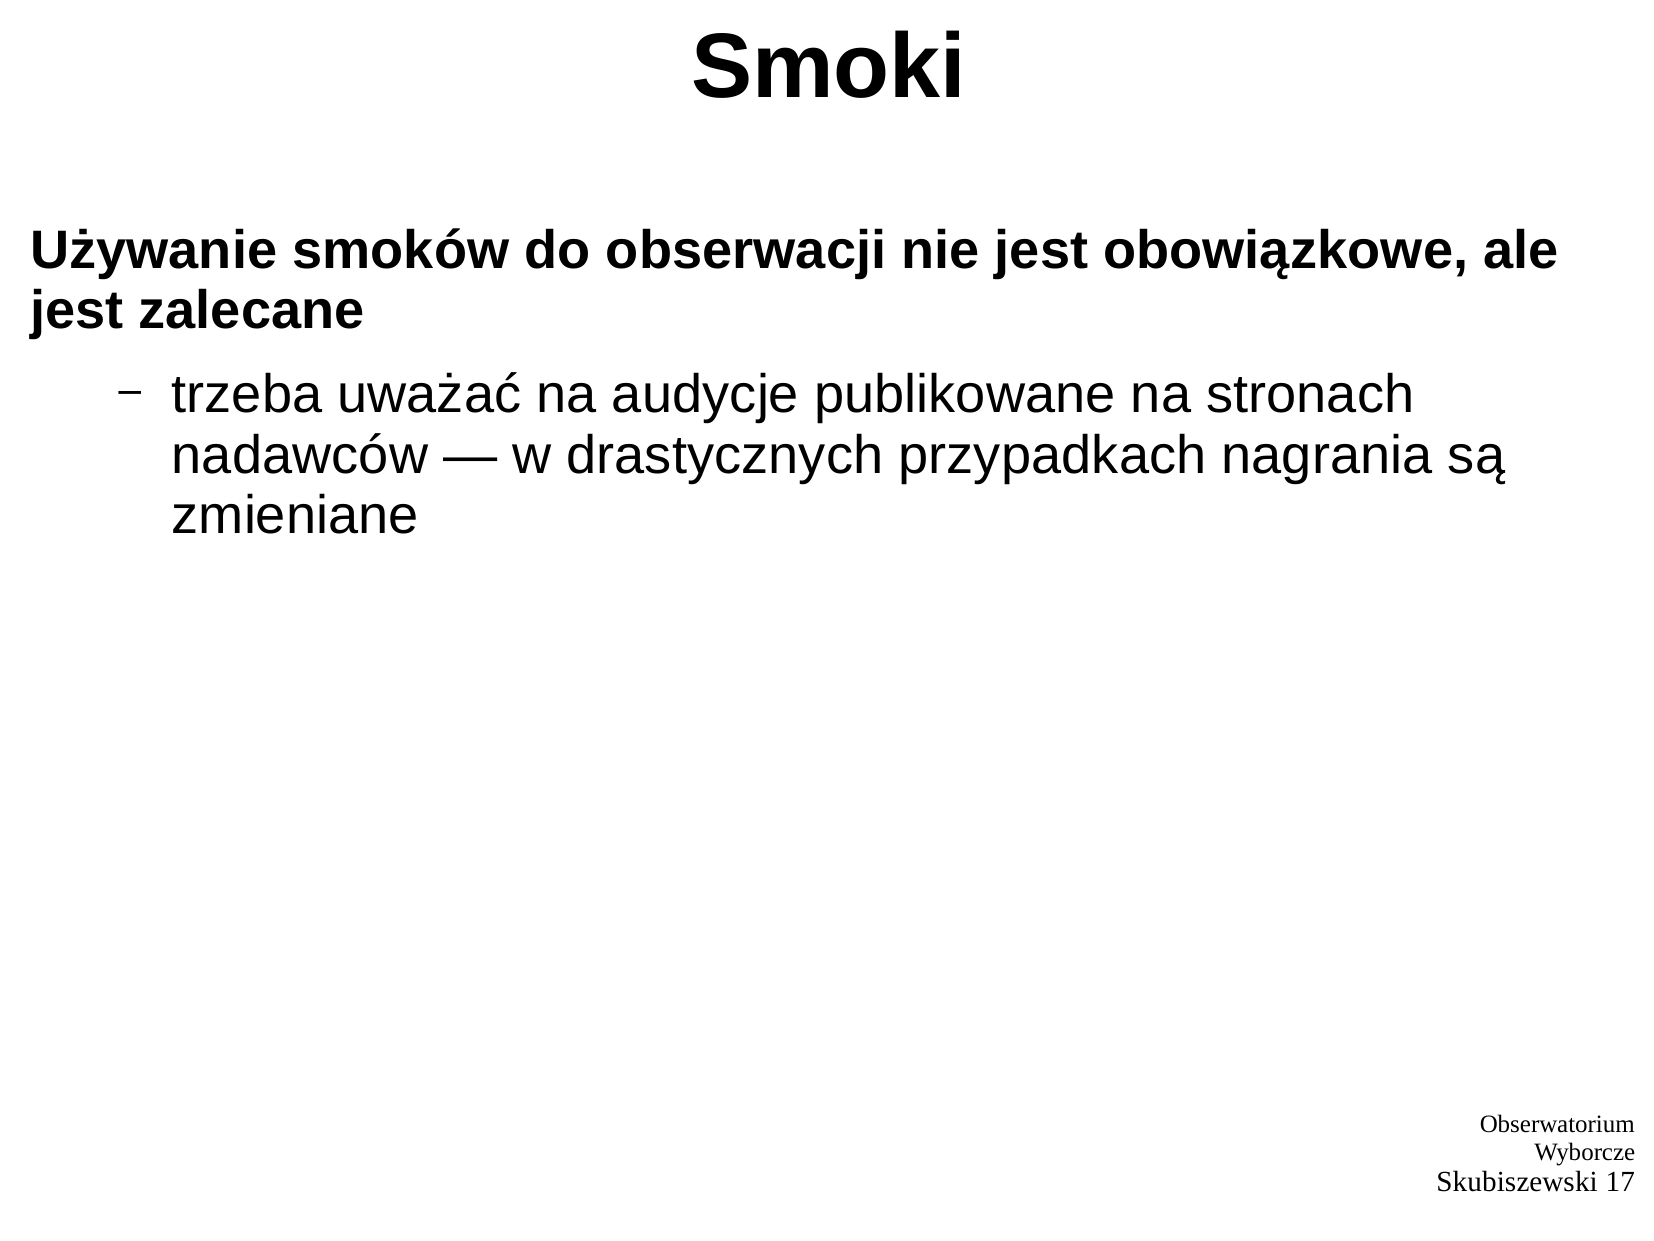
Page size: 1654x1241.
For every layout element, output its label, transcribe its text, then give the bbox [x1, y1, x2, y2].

title Smoki [84, 15, 1573, 121]
list Używanie smoków do obserwacji nie jest obowiązkowe, ale jest zalecane trzeba uważać na audycje publikowane na stronach nadawców — w drastycznych przypadkach nagrania są zmieniane [30, 135, 1621, 1241]
